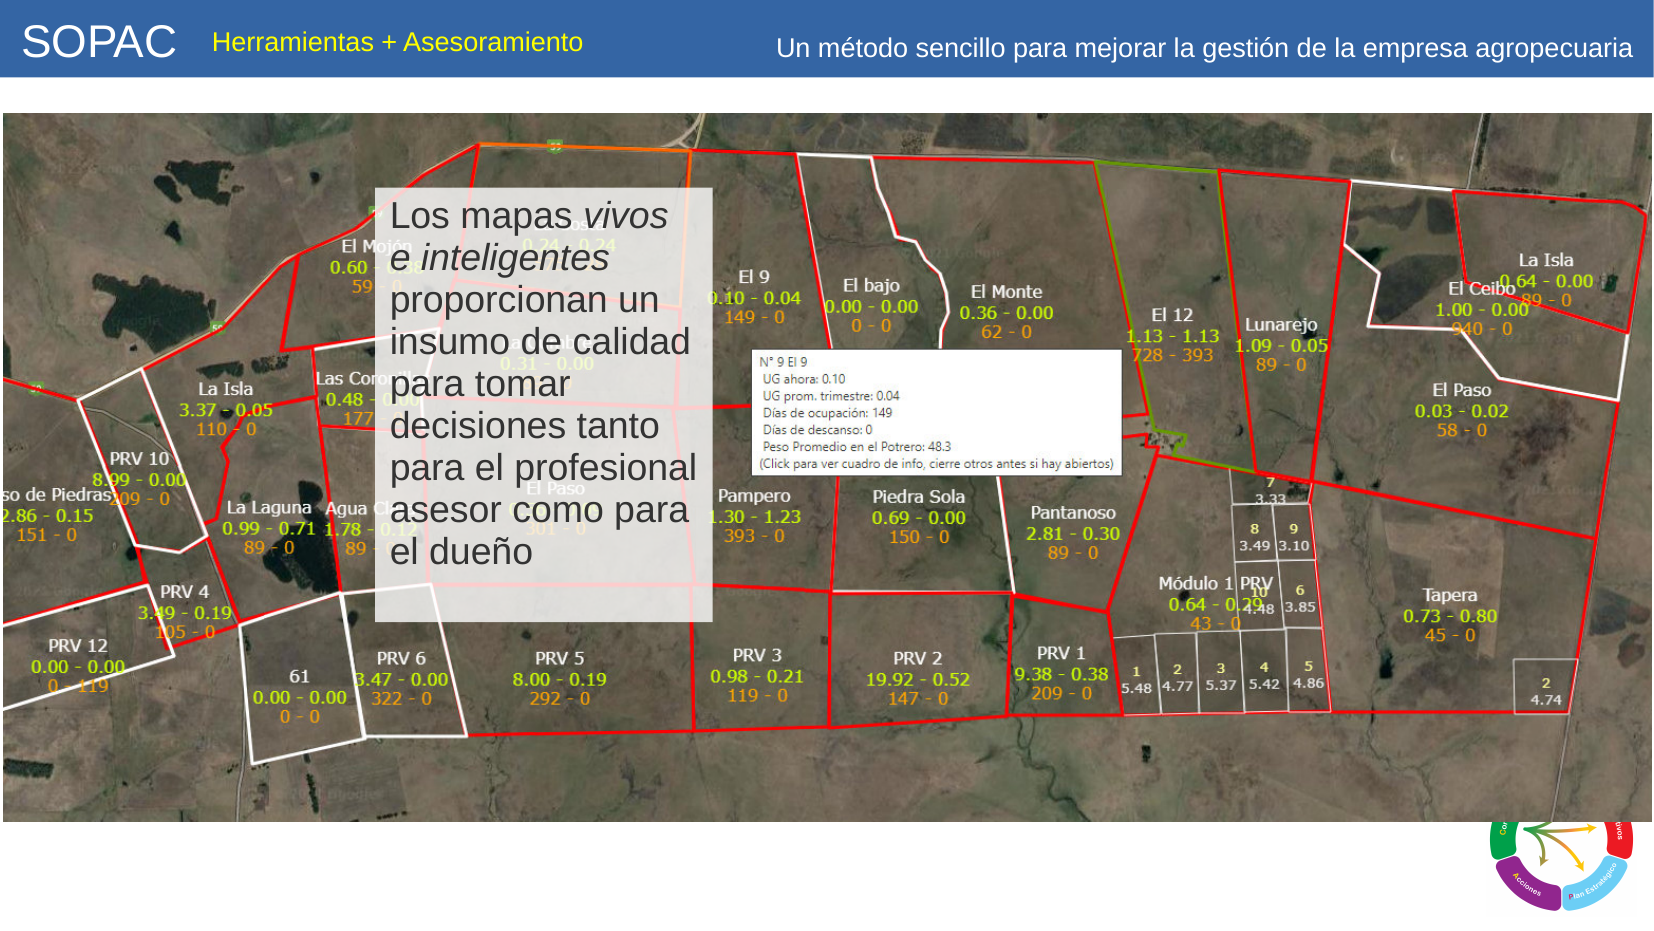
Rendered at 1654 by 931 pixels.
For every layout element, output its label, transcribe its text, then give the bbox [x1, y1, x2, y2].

picture [3, 113, 1652, 917]
text_box Los mapas vivos e inteligentes proporcionan un insumo de calidad para tomar decisiones tanto para el profesional asesor como para el dueño [375, 187, 713, 623]
text_box Herramientas + Asesoramiento [197, 19, 610, 84]
